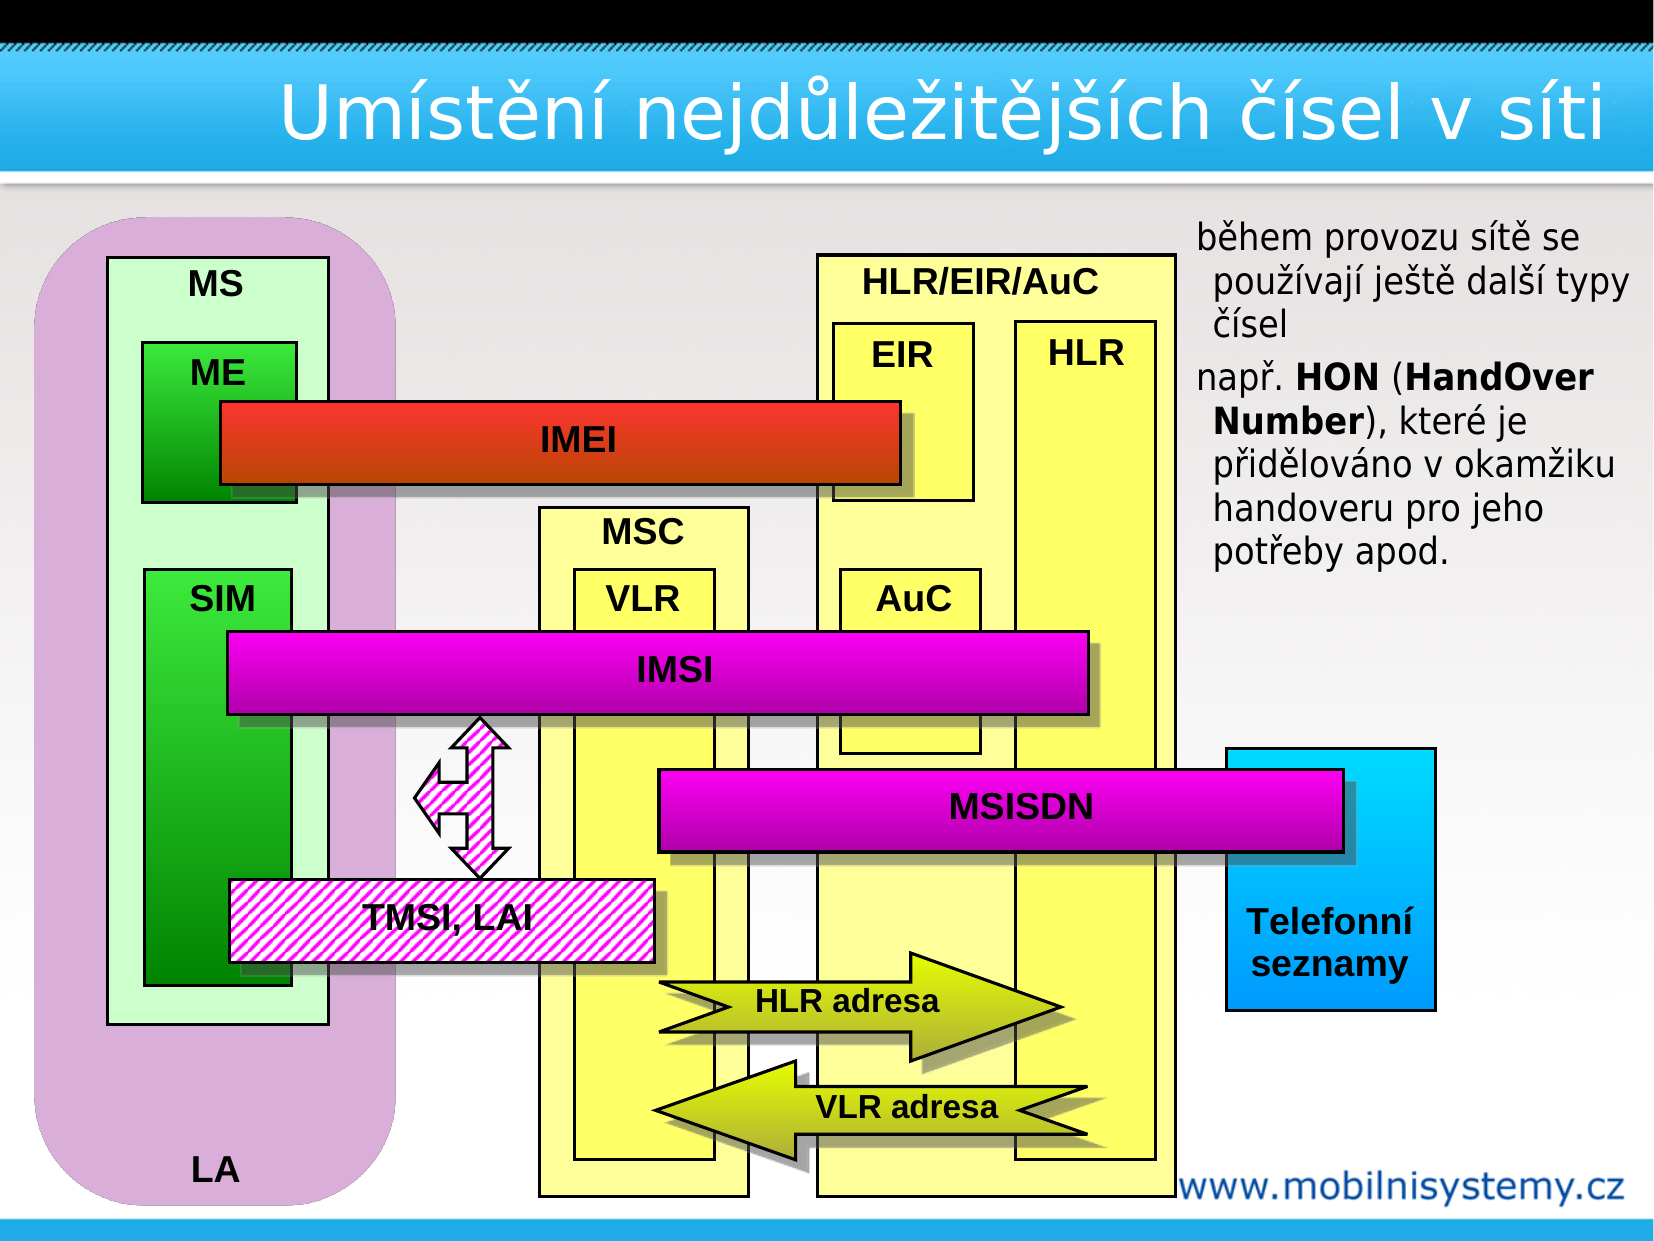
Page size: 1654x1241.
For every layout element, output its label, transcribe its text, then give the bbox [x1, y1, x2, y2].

text_box TMSI, LAI [346, 888, 549, 946]
text_box IMEI [524, 410, 633, 468]
text_box [34, 217, 1436, 1205]
text_box ME [174, 344, 262, 402]
text_box IMSI [621, 640, 730, 698]
text_box EIR [856, 325, 949, 384]
text_box VLR adresa [800, 1081, 1014, 1134]
title Umístění nejdůležitějších čísel v síti [29, 49, 1624, 178]
text_box MS [172, 254, 260, 313]
text_box během provozu sítě se používají ještě další typy čísel např. HON (HandOver Number), které je přidělováno v okamžiku handoveru pro jeho potřeby apod. [1180, 208, 1654, 582]
text_box VLR [590, 569, 696, 627]
text_box HLR adresa [739, 975, 955, 1028]
text_box AuC [860, 569, 968, 627]
text_box HLR/EIR/AuC [846, 252, 1115, 310]
text_box SIM [174, 569, 272, 627]
text_box MSISDN [899, 778, 1144, 836]
text_box MSC [586, 503, 700, 561]
text_box LA [175, 1141, 257, 1199]
picture [0, 0, 1654, 1241]
text_box HLR [1032, 323, 1141, 381]
text_box Telefonní seznamy [1231, 893, 1429, 993]
